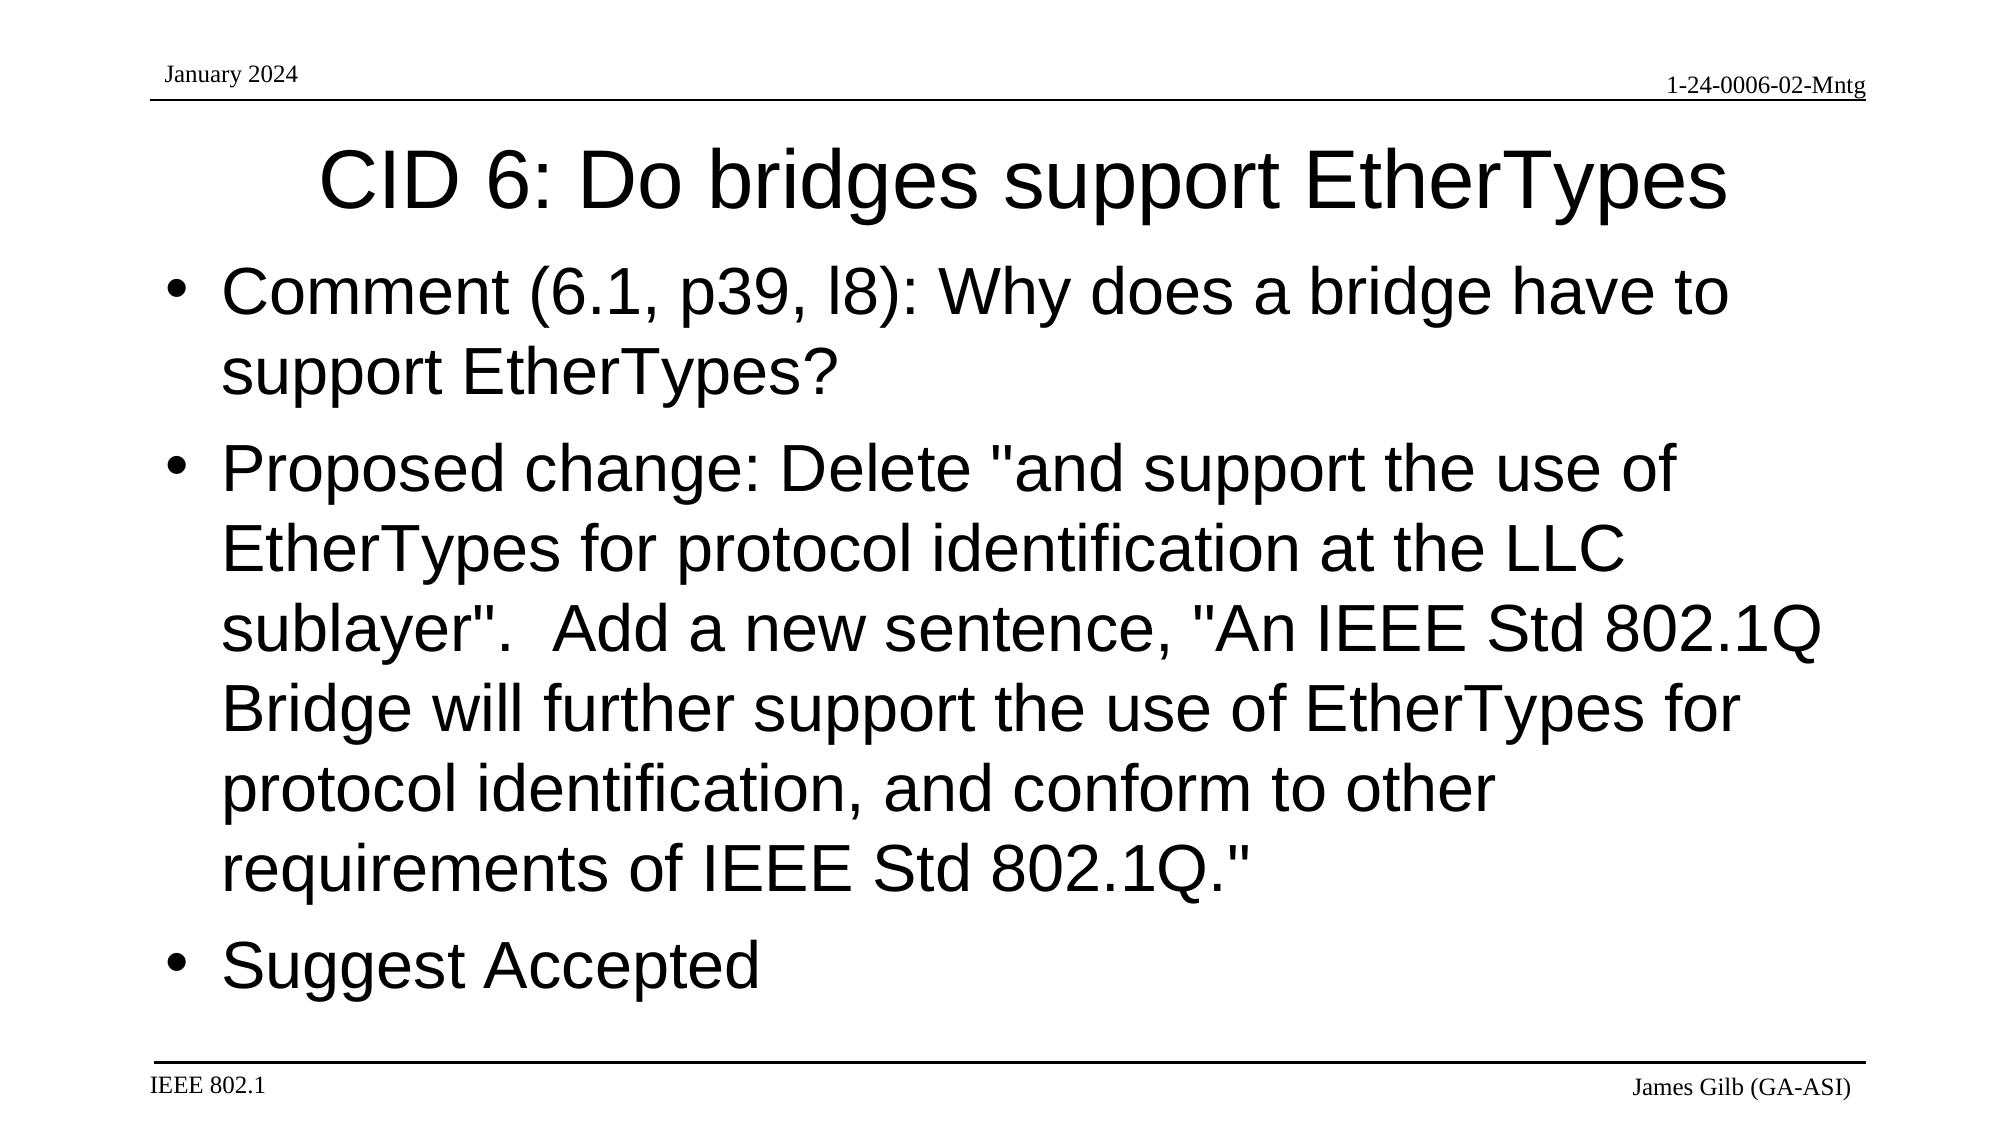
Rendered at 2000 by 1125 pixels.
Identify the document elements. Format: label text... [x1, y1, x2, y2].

title CID 6: Do bridges support EtherTypes [149, 112, 1900, 238]
list Comment (6.1, p39, l8): Why does a bridge have to support EtherTypes? Proposed change: Delete "and support the use of EtherTypes for protocol identification at the LLC sublayer". Add a new sentence, "An IEEE Std 802.1Q Bridge will further support the use of EtherTypes for protocol identification, and conform to other requirements of IEEE Std 802.1Q." Suggest Accepted [149, 239, 1900, 1051]
